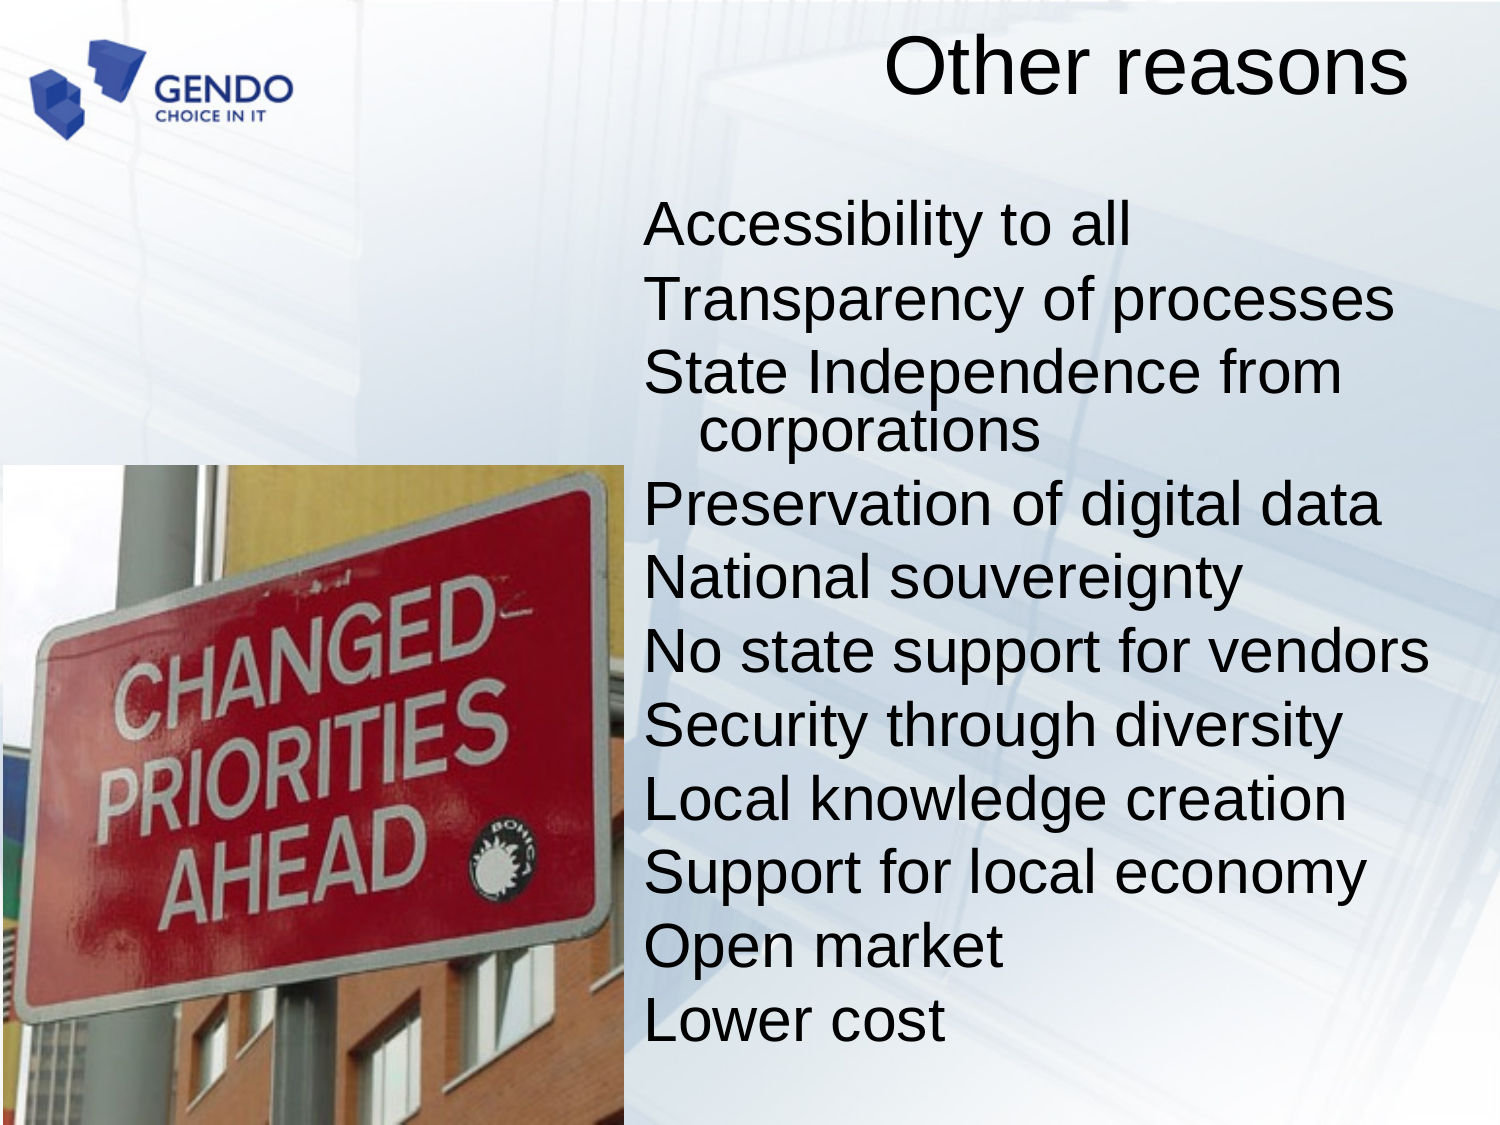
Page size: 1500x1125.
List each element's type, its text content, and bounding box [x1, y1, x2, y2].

list Accessibility to all Transparency of processes State Independence from corporations Preservation of digital data National souvereignty No state support for vendors Security through diversity Local knowledge creation Support for local economy Open market Lower cost [643, 195, 1500, 1064]
picture [0, 0, 1500, 1125]
title Other reasons [671, 0, 1495, 142]
